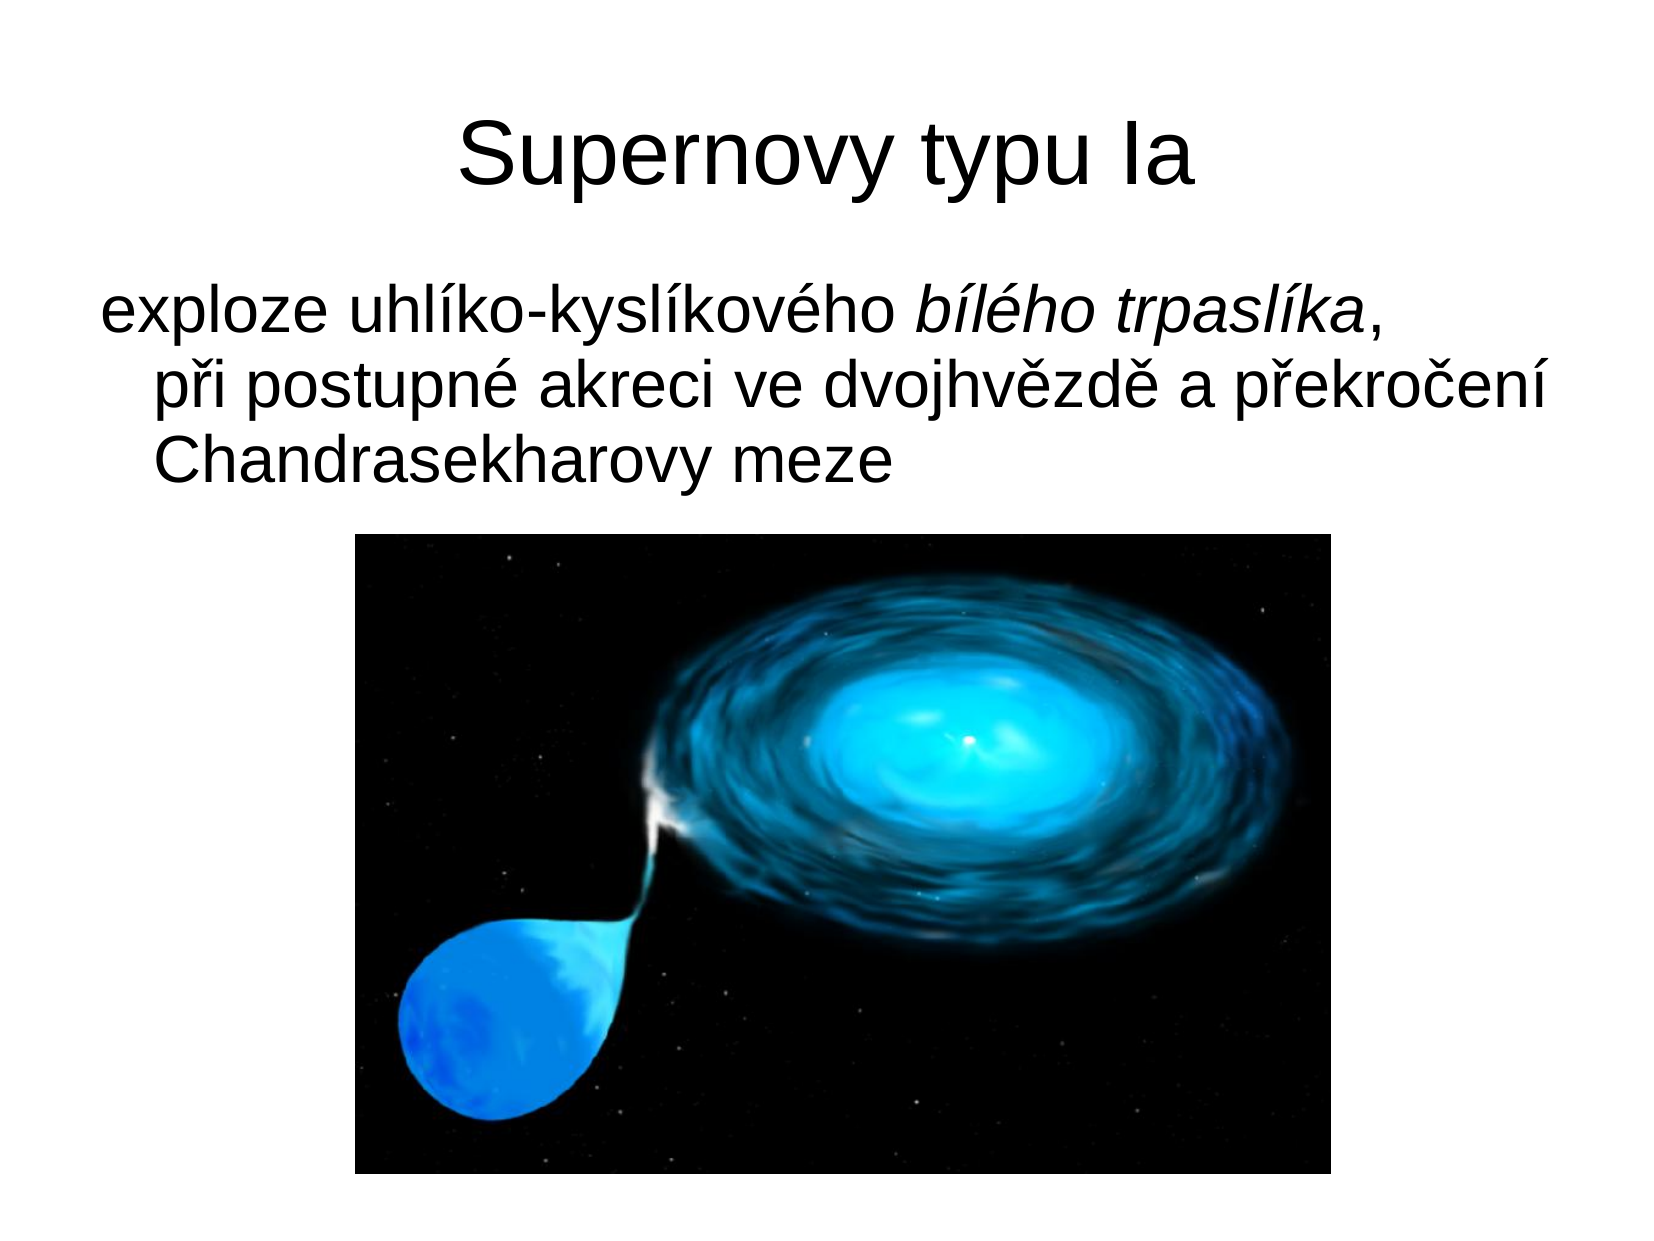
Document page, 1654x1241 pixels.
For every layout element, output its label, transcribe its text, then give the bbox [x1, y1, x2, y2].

title Supernovy typu Ia [82, 56, 1571, 250]
picture [355, 534, 1331, 1174]
list exploze uhlíko-kyslíkového bílého trpaslíka, při postupné akreci ve dvojhvězdě a překročení Chandrasekharovy meze [82, 272, 1576, 545]
